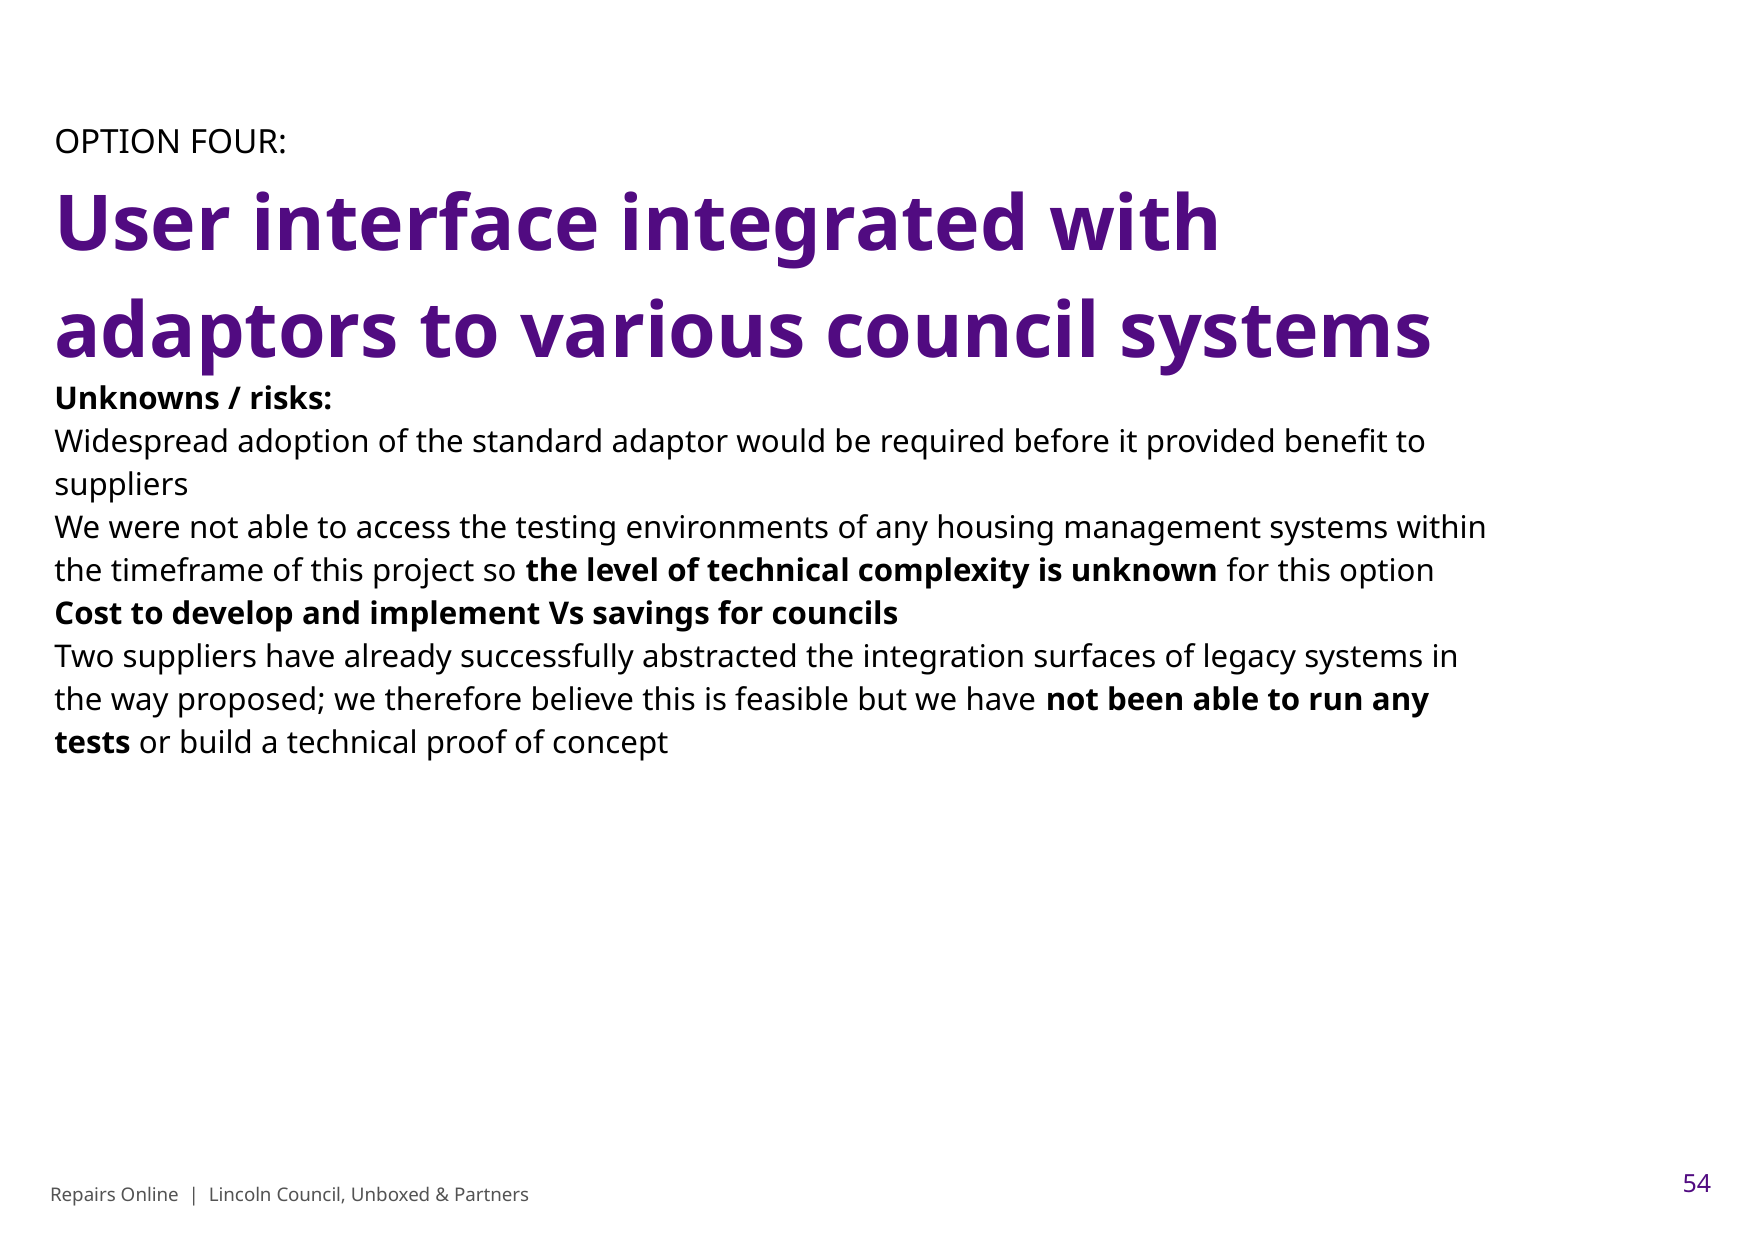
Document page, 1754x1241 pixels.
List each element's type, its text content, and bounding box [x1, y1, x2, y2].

slide_number <number> [1625, 1136, 1731, 1232]
title OPTION FOUR: User interface integrated with adaptors to various council systems Unknowns / risks: Widespread adoption of the standard adaptor would be required before it provided benefit to suppliers We were not able to access the testing environments of any housing management systems within the timeframe of this project so the level of technical complexity is unknown for this option Cost to develop and implement Vs savings for councils Two suppliers have already successfully abstracted the integration surfaces of legacy systems in the way proposed; we therefore believe this is feasible but we have not been able to run any tests or build a technical proof of concept [35, 94, 1527, 235]
